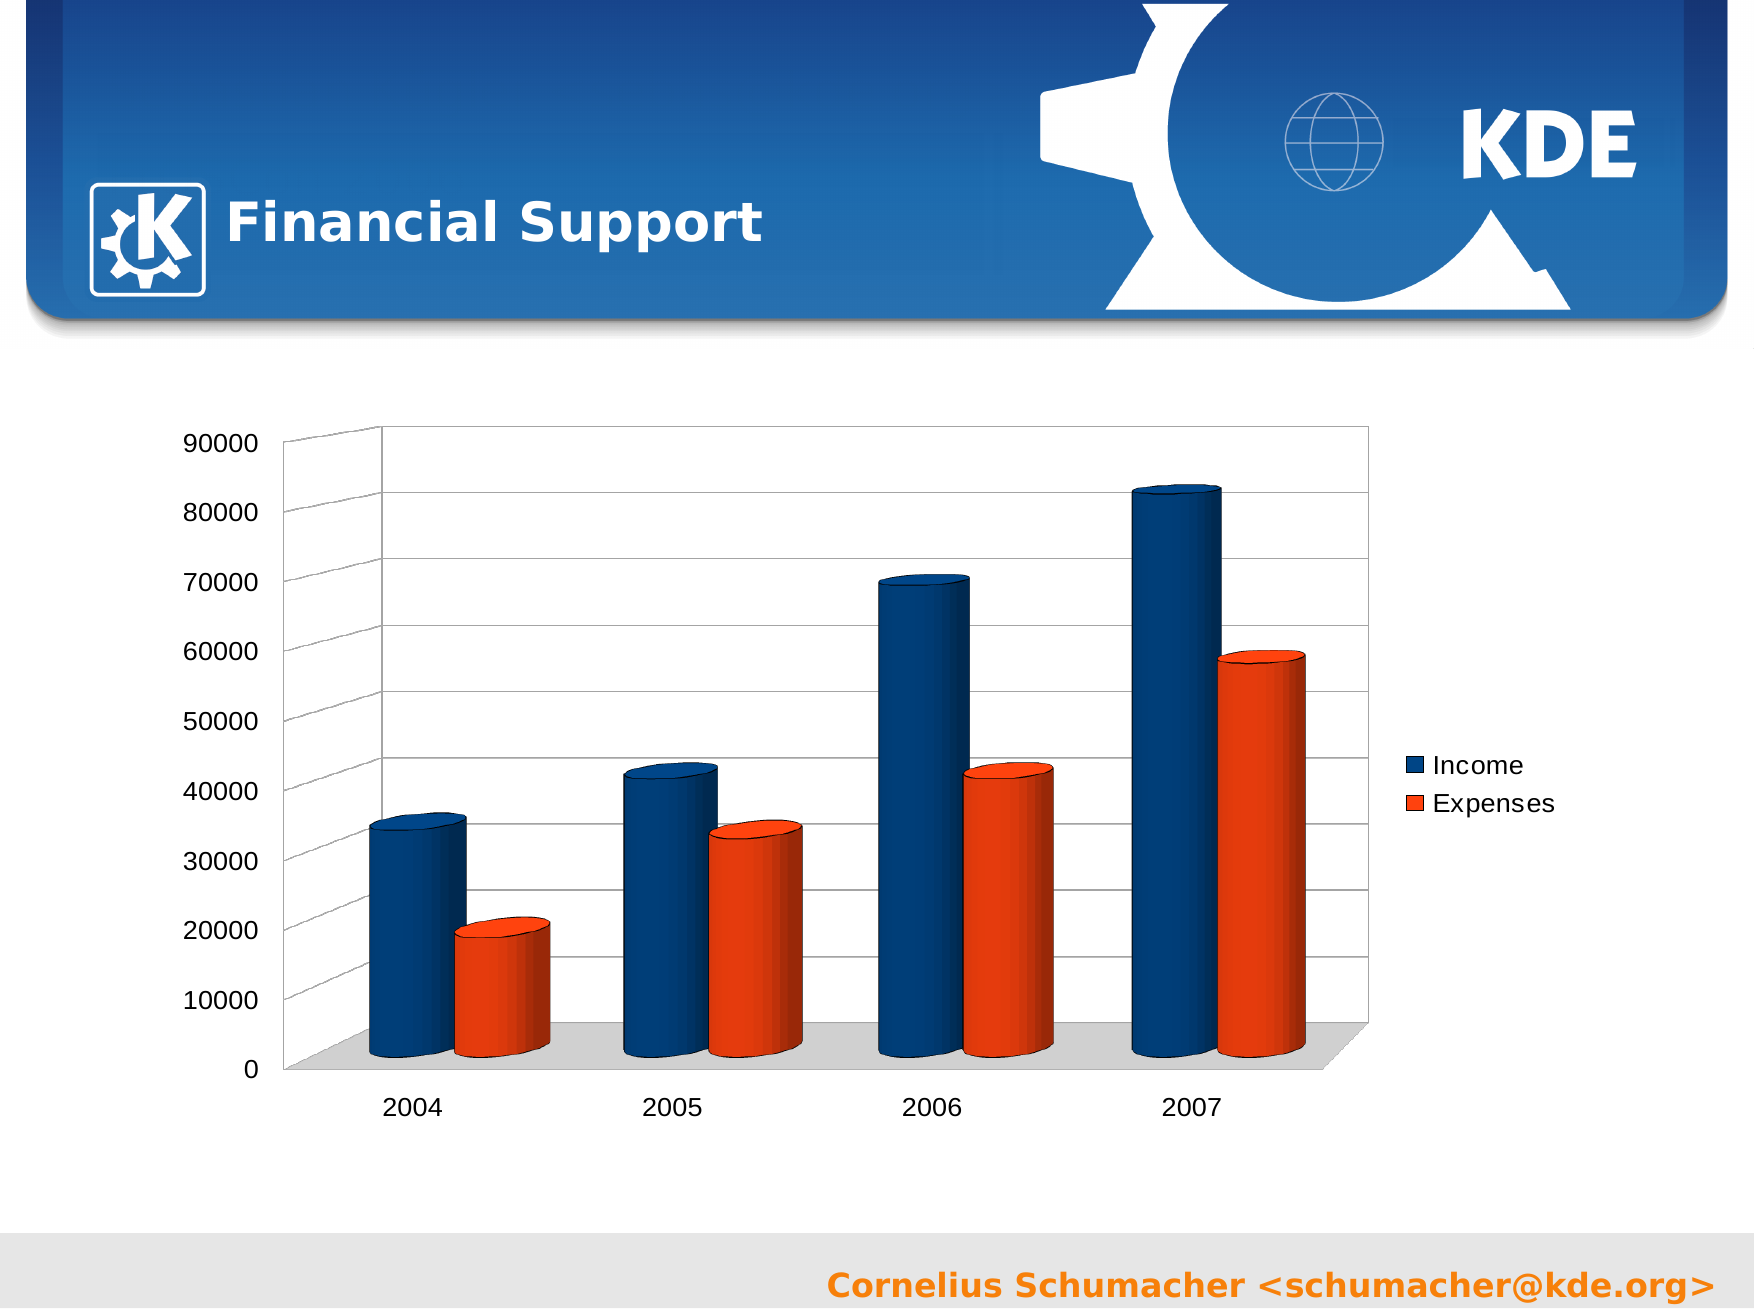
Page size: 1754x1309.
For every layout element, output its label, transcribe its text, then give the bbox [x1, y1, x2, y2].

chart [147, 412, 1603, 1152]
picture [0, 0, 1754, 349]
title Financial Support [225, 188, 1126, 258]
